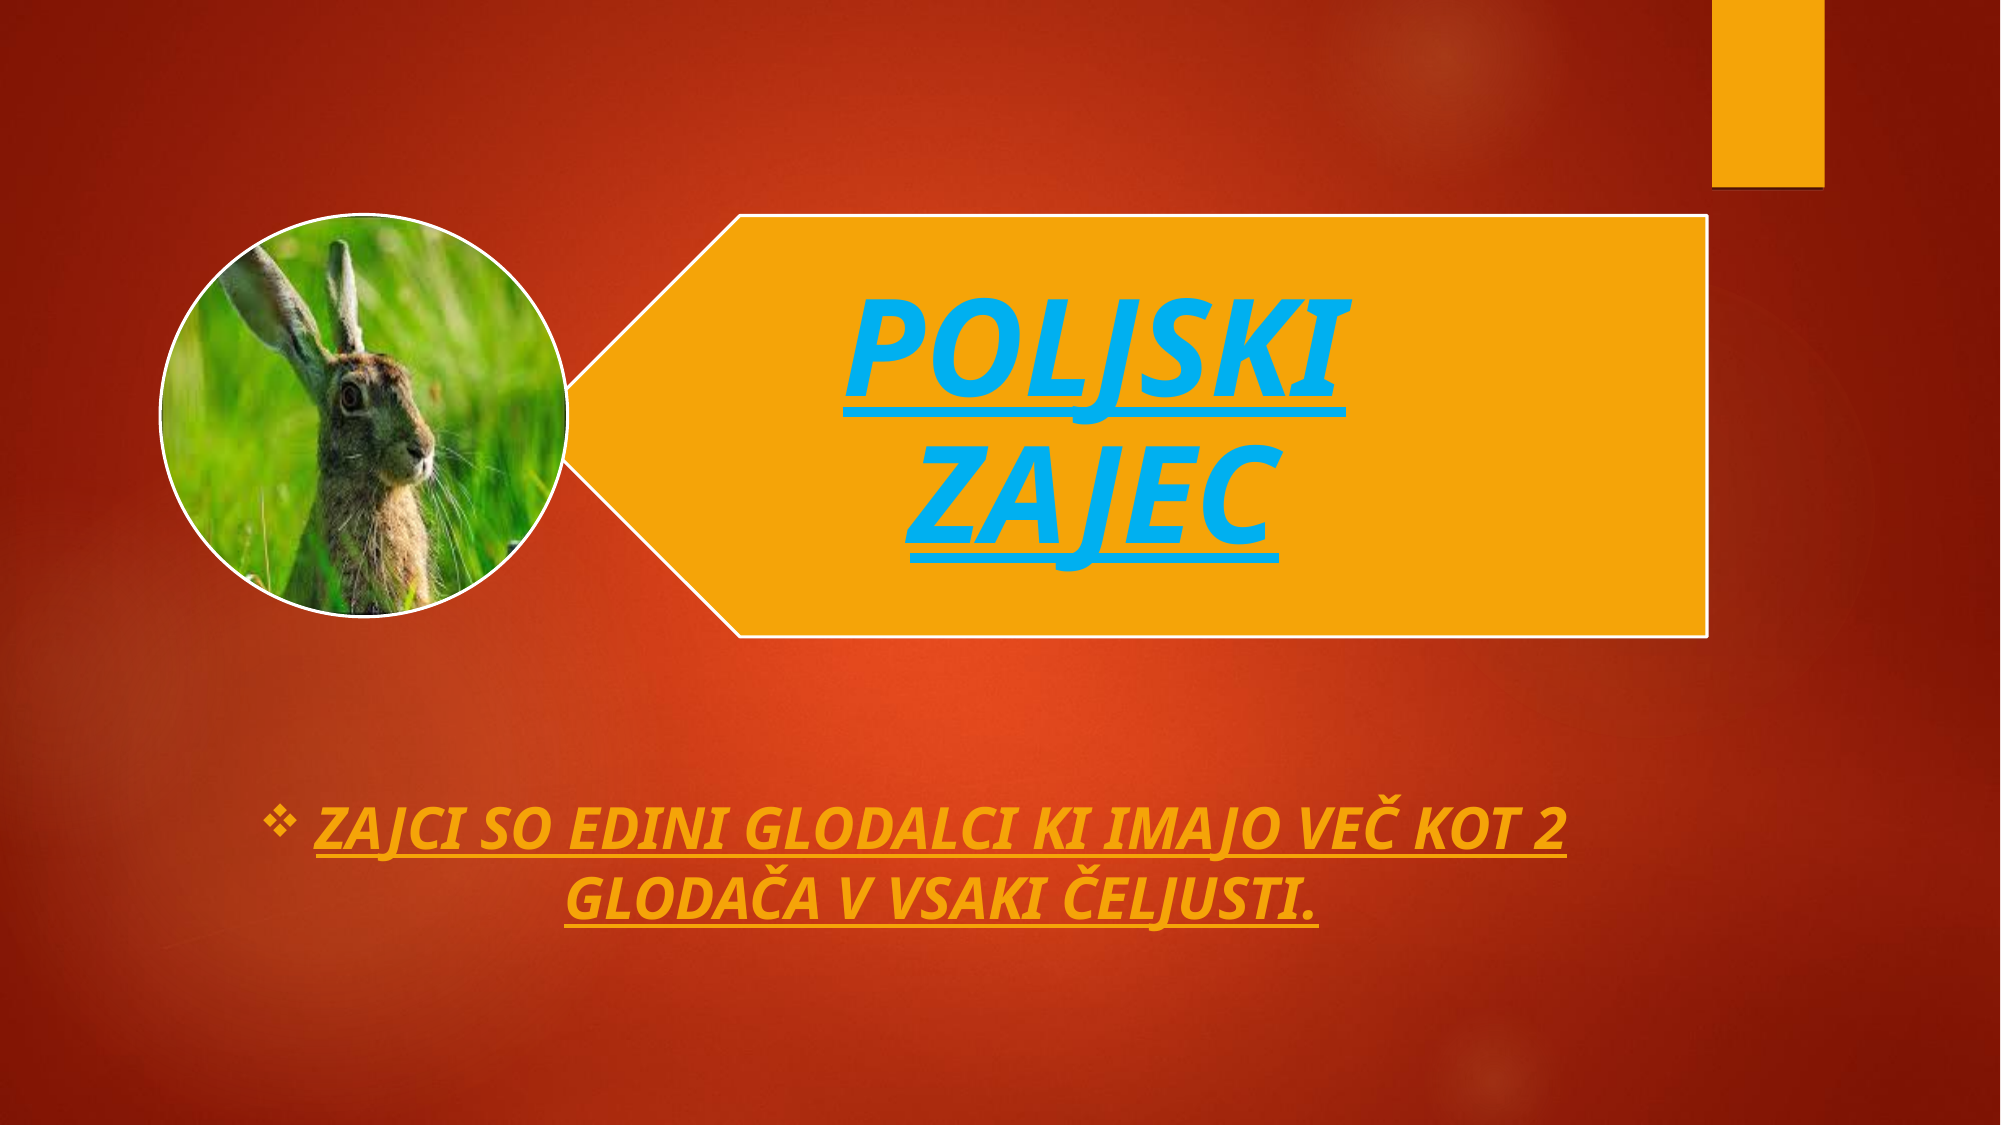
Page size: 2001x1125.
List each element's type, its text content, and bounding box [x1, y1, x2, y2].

picture [0, 0, 2001, 1125]
text_box POLJSKI ZAJEC [563, 215, 1708, 637]
subtitle ZAJCI SO EDINI GLODALCI KI IMAJO VEČ KOT 2 GLODAČA V VSAKI ČELJUSTI. [189, 783, 1638, 925]
text_box [160, 214, 568, 617]
